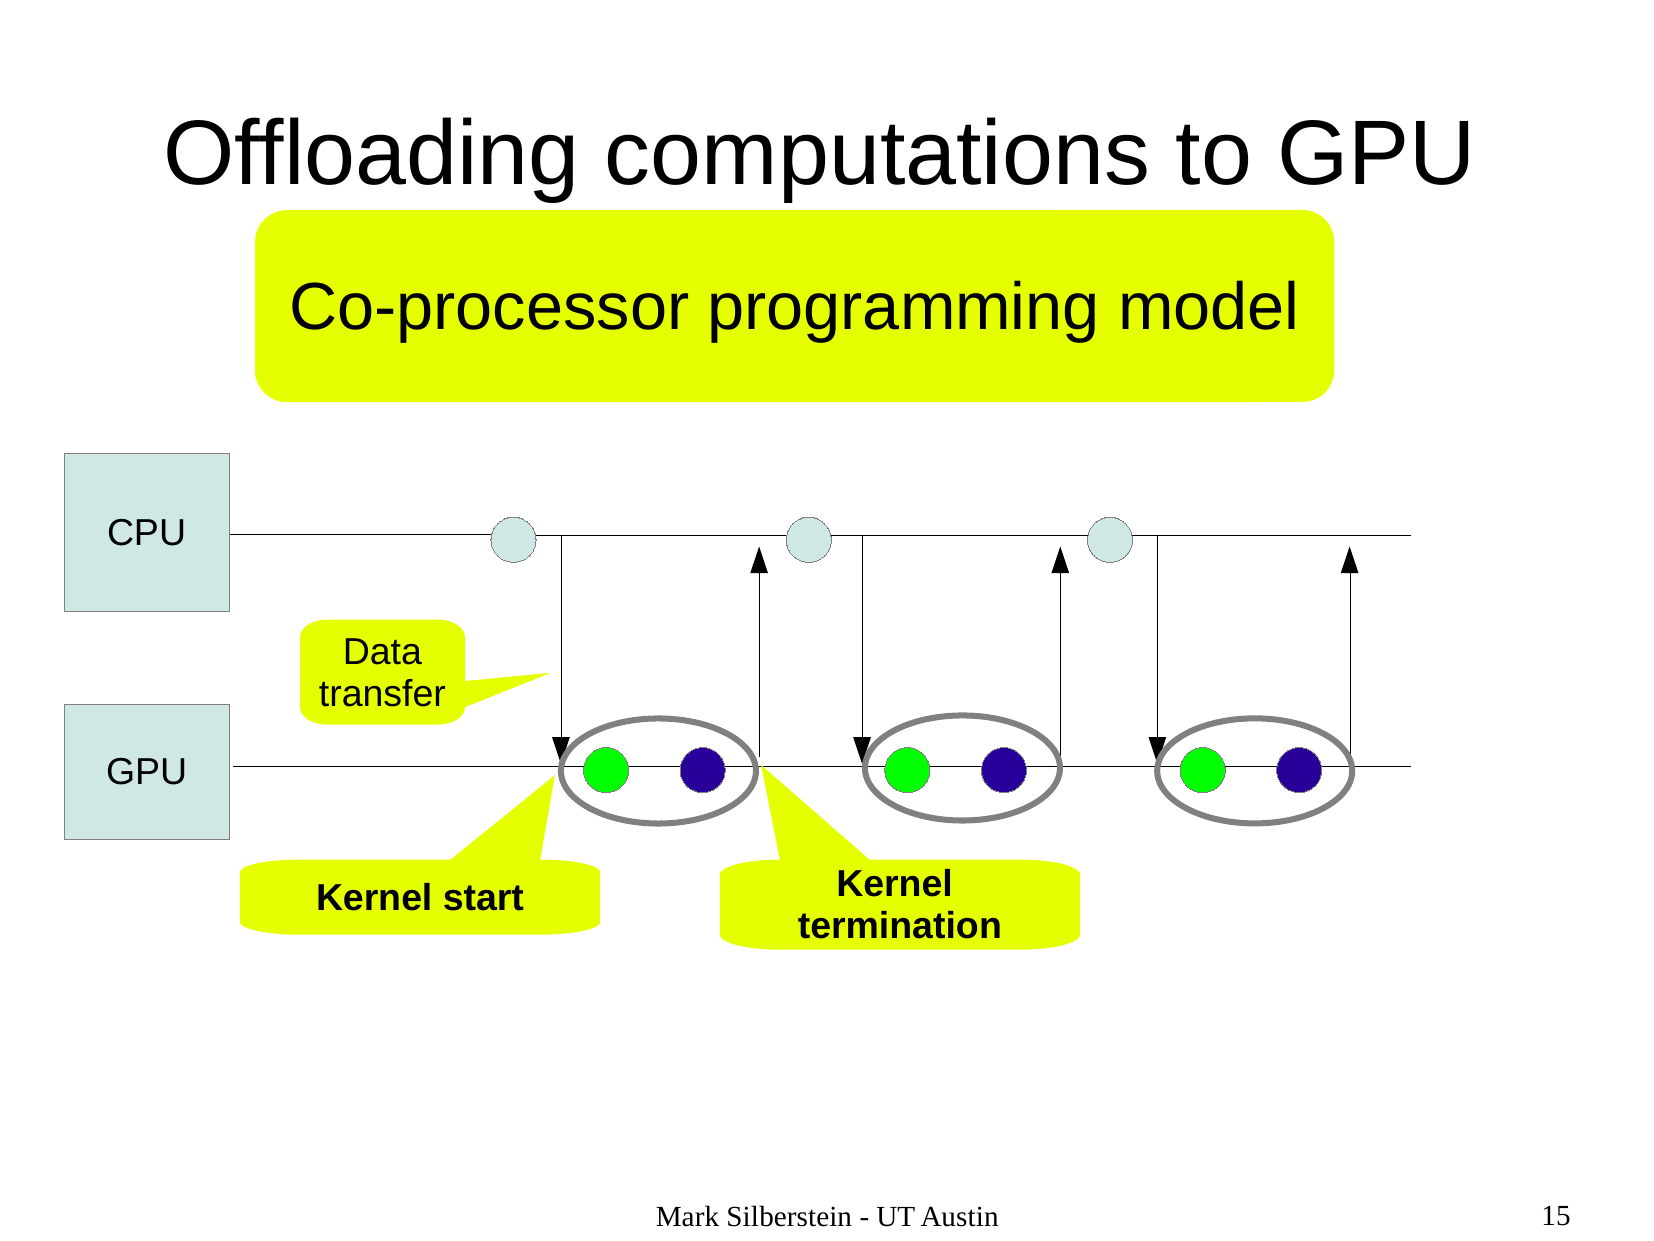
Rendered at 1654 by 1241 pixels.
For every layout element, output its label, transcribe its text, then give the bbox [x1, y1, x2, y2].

text_box Co-processor programming model [255, 209, 1335, 403]
text_box [1276, 747, 1322, 793]
text_box [1087, 517, 1133, 563]
text_box [583, 747, 629, 793]
text_box [490, 517, 537, 563]
text_box [884, 747, 930, 793]
text_box Data transfer [300, 619, 551, 725]
text_box GPU [64, 704, 230, 840]
text_box [680, 747, 726, 793]
text_box Kernel termination [720, 765, 1081, 950]
text_box [981, 747, 1027, 793]
text_box Kernel start [240, 775, 601, 935]
title Offloading computations to GPU [76, 49, 1565, 257]
text_box [786, 517, 832, 563]
text_box CPU [64, 453, 230, 612]
text_box [1180, 747, 1226, 793]
